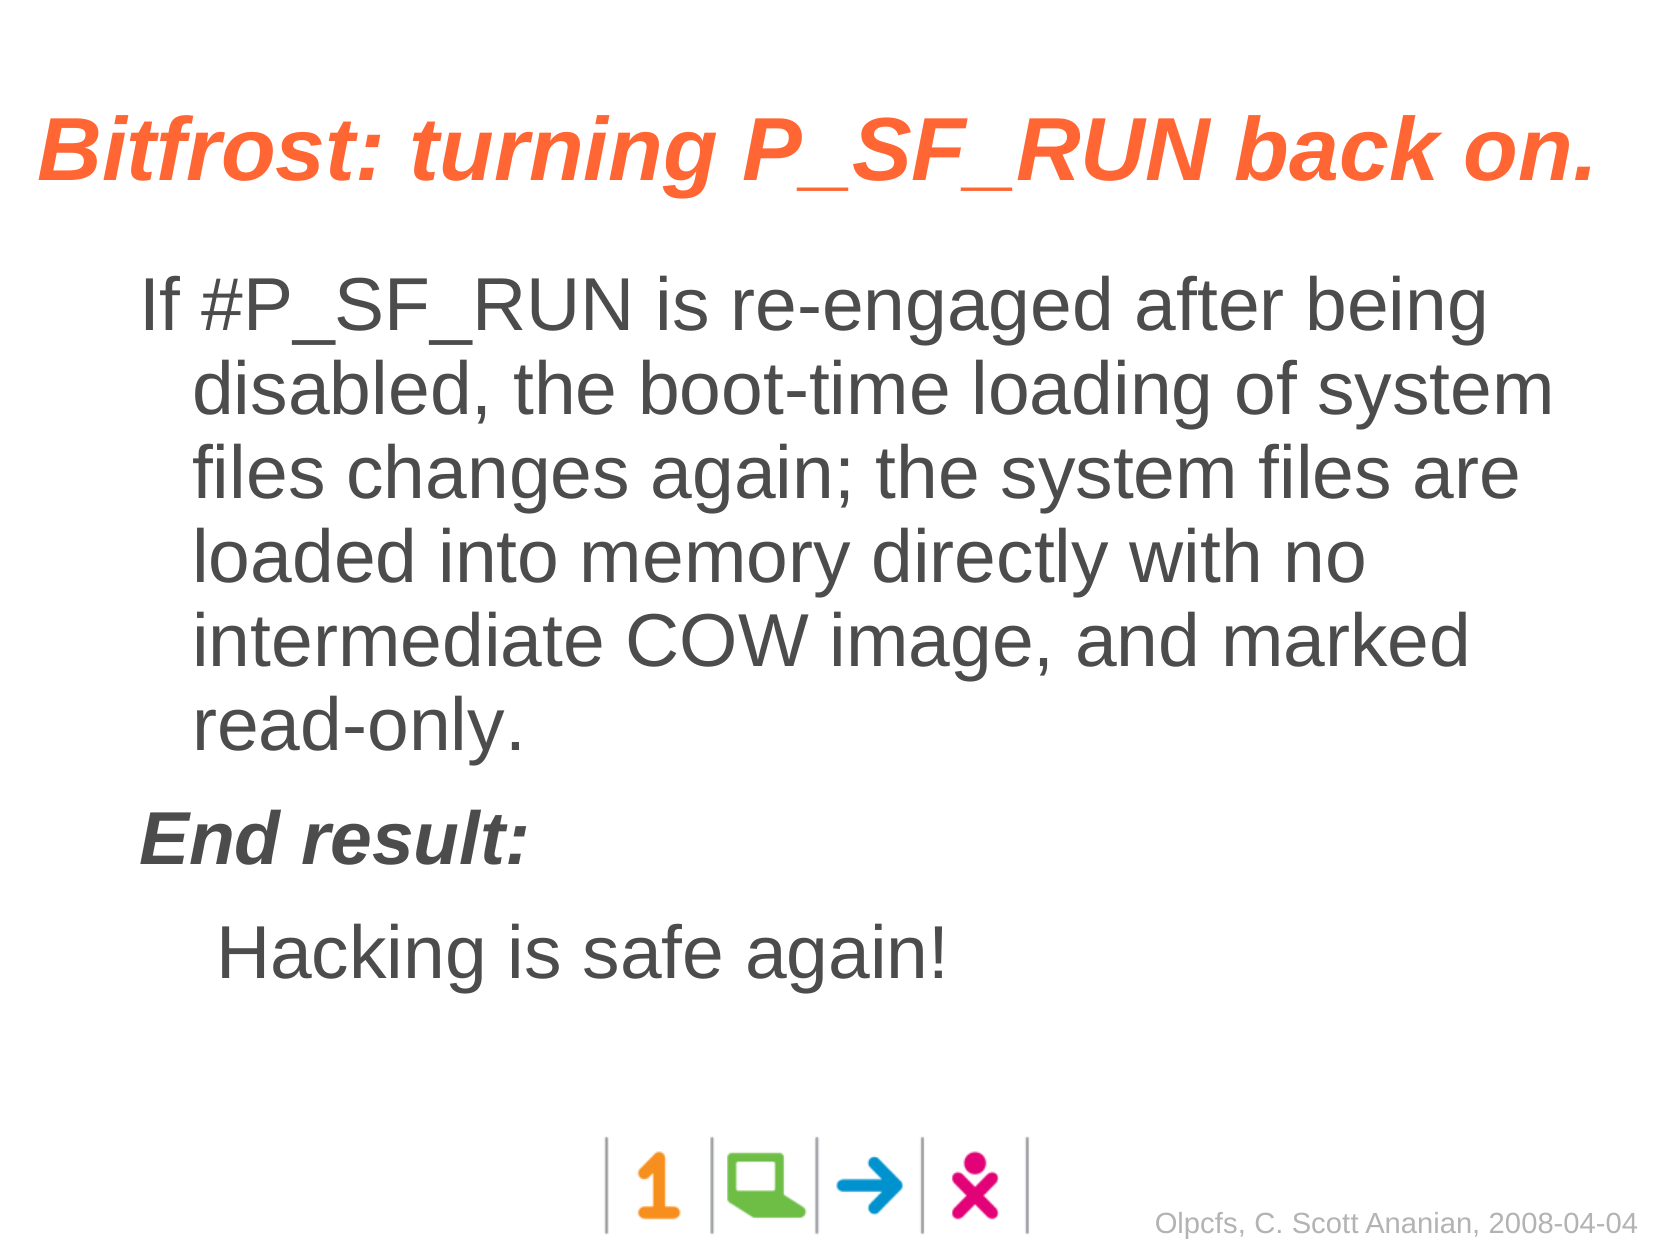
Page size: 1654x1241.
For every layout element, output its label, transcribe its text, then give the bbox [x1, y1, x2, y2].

title Bitfrost: turning P_SF_RUN back on. [37, 53, 1613, 246]
picture [600, 1133, 1036, 1241]
list If #P_SF_RUN is re-engaged after being disabled, the boot-time loading of system files changes again; the system files are loaded into memory directly with no intermediate COW image, and marked read-only. End result: Hacking is safe again! [121, 262, 1561, 1127]
